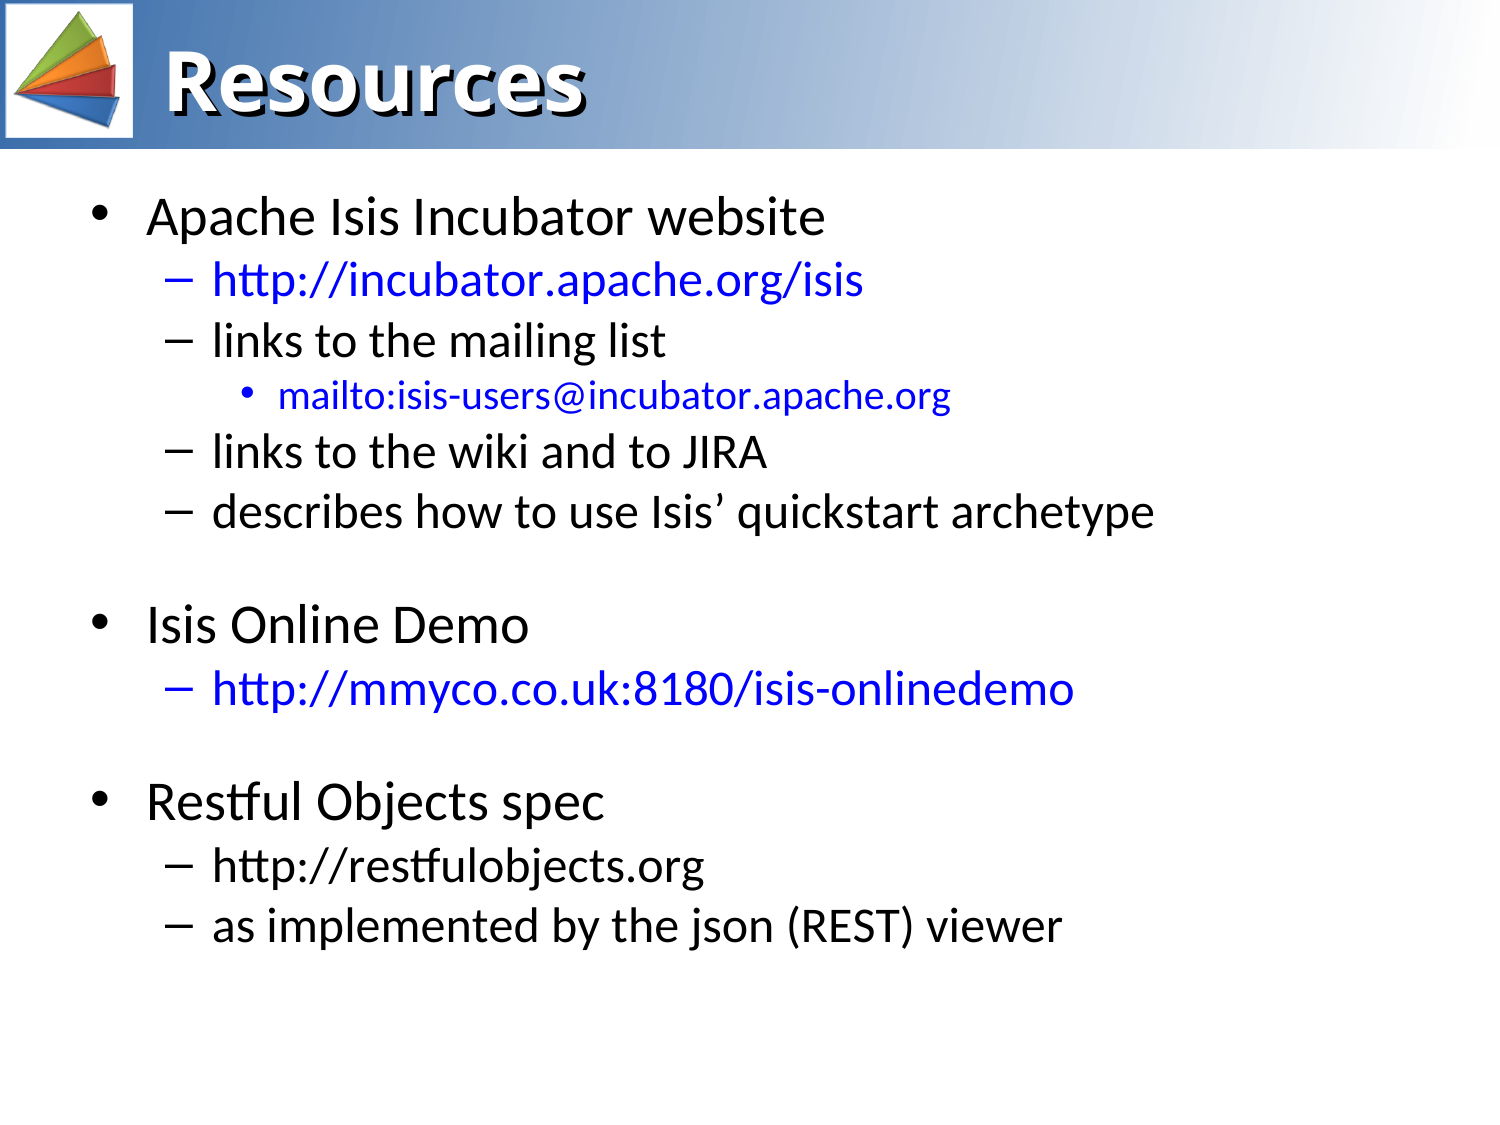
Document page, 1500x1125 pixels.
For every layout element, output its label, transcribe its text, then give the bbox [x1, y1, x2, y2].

title Resources [147, 19, 1500, 138]
list Apache Isis Incubator website http://incubator.apache.org/isis links to the mailing list mailto:isis-users@incubator.apache.org links to the wiki and to JIRA describes how to use Isis’ quickstart archetype Isis Online Demo http://mmyco.co.uk:8180/isis-onlinedemo Restful Objects spec http://restfulobjects.org as implemented by the json (REST) viewer [75, 184, 1426, 1005]
picture [0, 0, 1500, 149]
